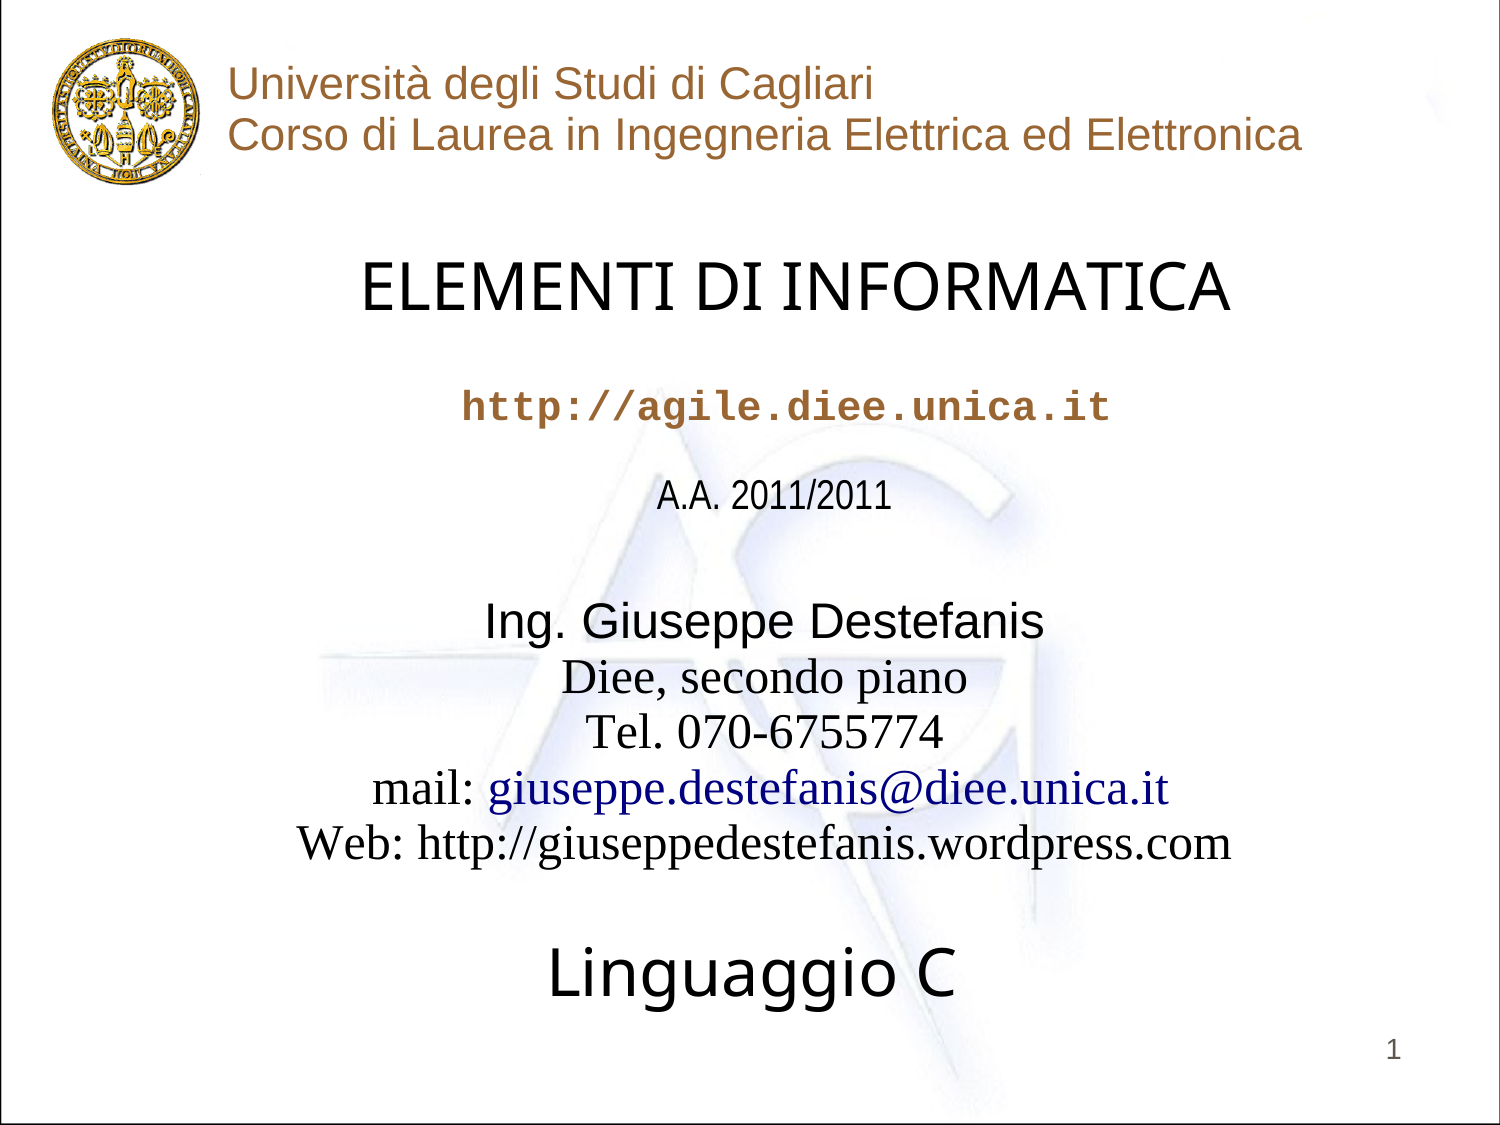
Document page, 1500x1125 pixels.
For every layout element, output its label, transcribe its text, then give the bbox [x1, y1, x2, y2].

text_box http://agile.diee.unica.it [446, 378, 1127, 442]
picture [0, 0, 1500, 1125]
text_box Ing. Giuseppe Destefanis Diee, secondo piano Tel. 070-6755774 mail: giuseppe.destefanis@diee.unica.it Web: http://giuseppedestefanis.wordpress.com [281, 585, 1248, 879]
title ELEMENTI DI INFORMATICA [187, 225, 1405, 338]
text_box Linguaggio C [300, 917, 1222, 1025]
text_box A.A. 2011/2011 [268, 462, 1281, 588]
text_box Università degli Studi di Cagliari Corso di Laurea in Ingegneria Elettrica ed Elettronica [212, 50, 1375, 169]
